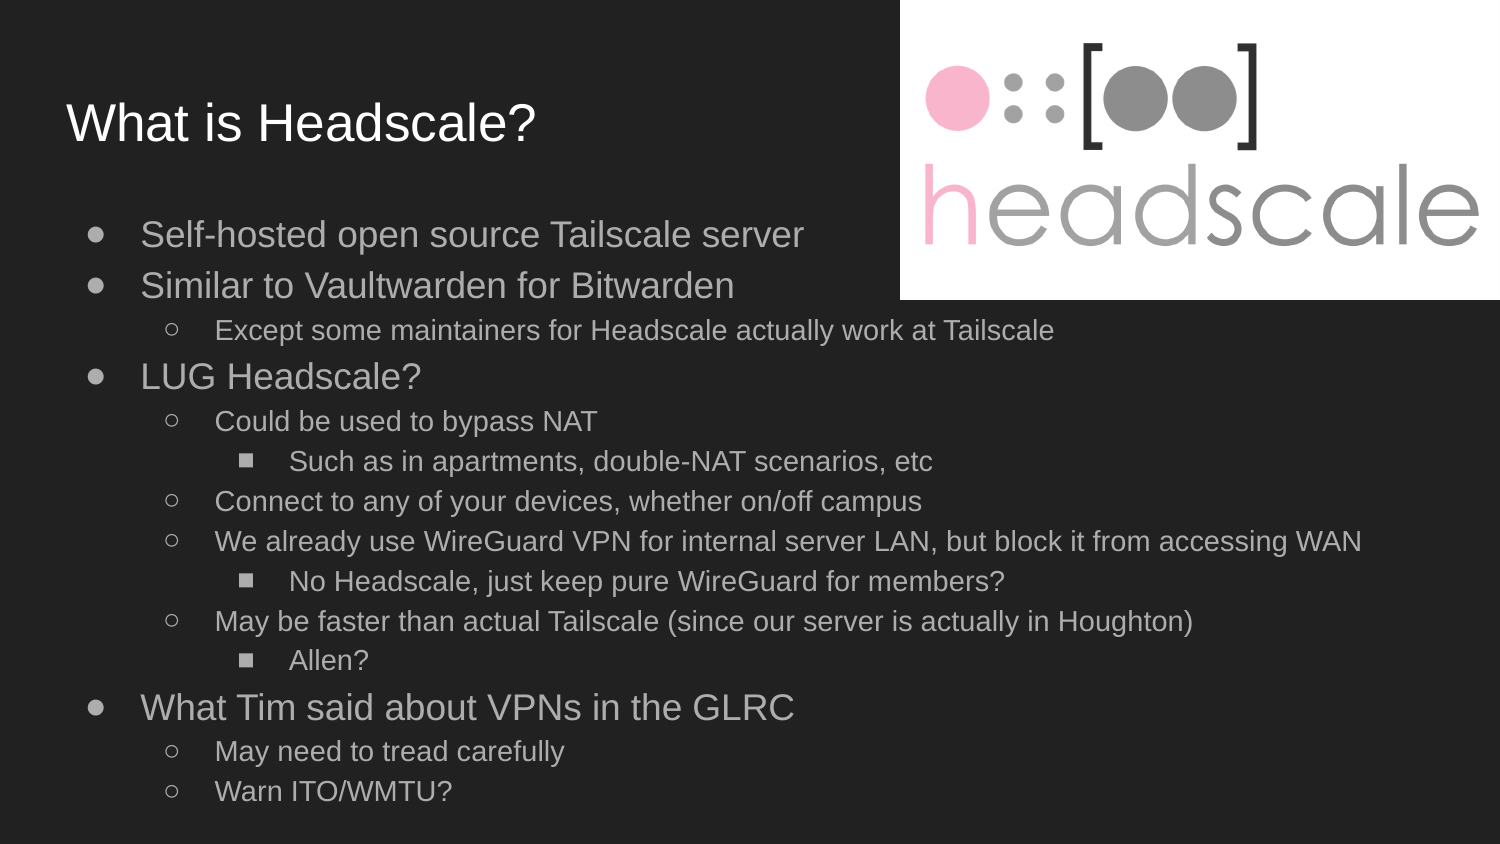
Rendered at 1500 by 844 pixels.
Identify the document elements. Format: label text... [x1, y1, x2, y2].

title What is Headscale? [51, 72, 900, 167]
list Self-hosted open source Tailscale server Similar to Vaultwarden for Bitwarden Except some maintainers for Headscale actually work at Tailscale LUG Headscale? Could be used to bypass NAT Such as in apartments, double-NAT scenarios, etc Connect to any of your devices, whether on/off campus We already use WireGuard VPN for internal server LAN, but block it from accessing WAN No Headscale, just keep pure WireGuard for members? May be faster than actual Tailscale (since our server is actually in Houghton) Allen? What Tim said about VPNs in the GLRC May need to tread carefully Warn ITO/WMTU? [51, 189, 1449, 830]
picture [900, 0, 1500, 300]
